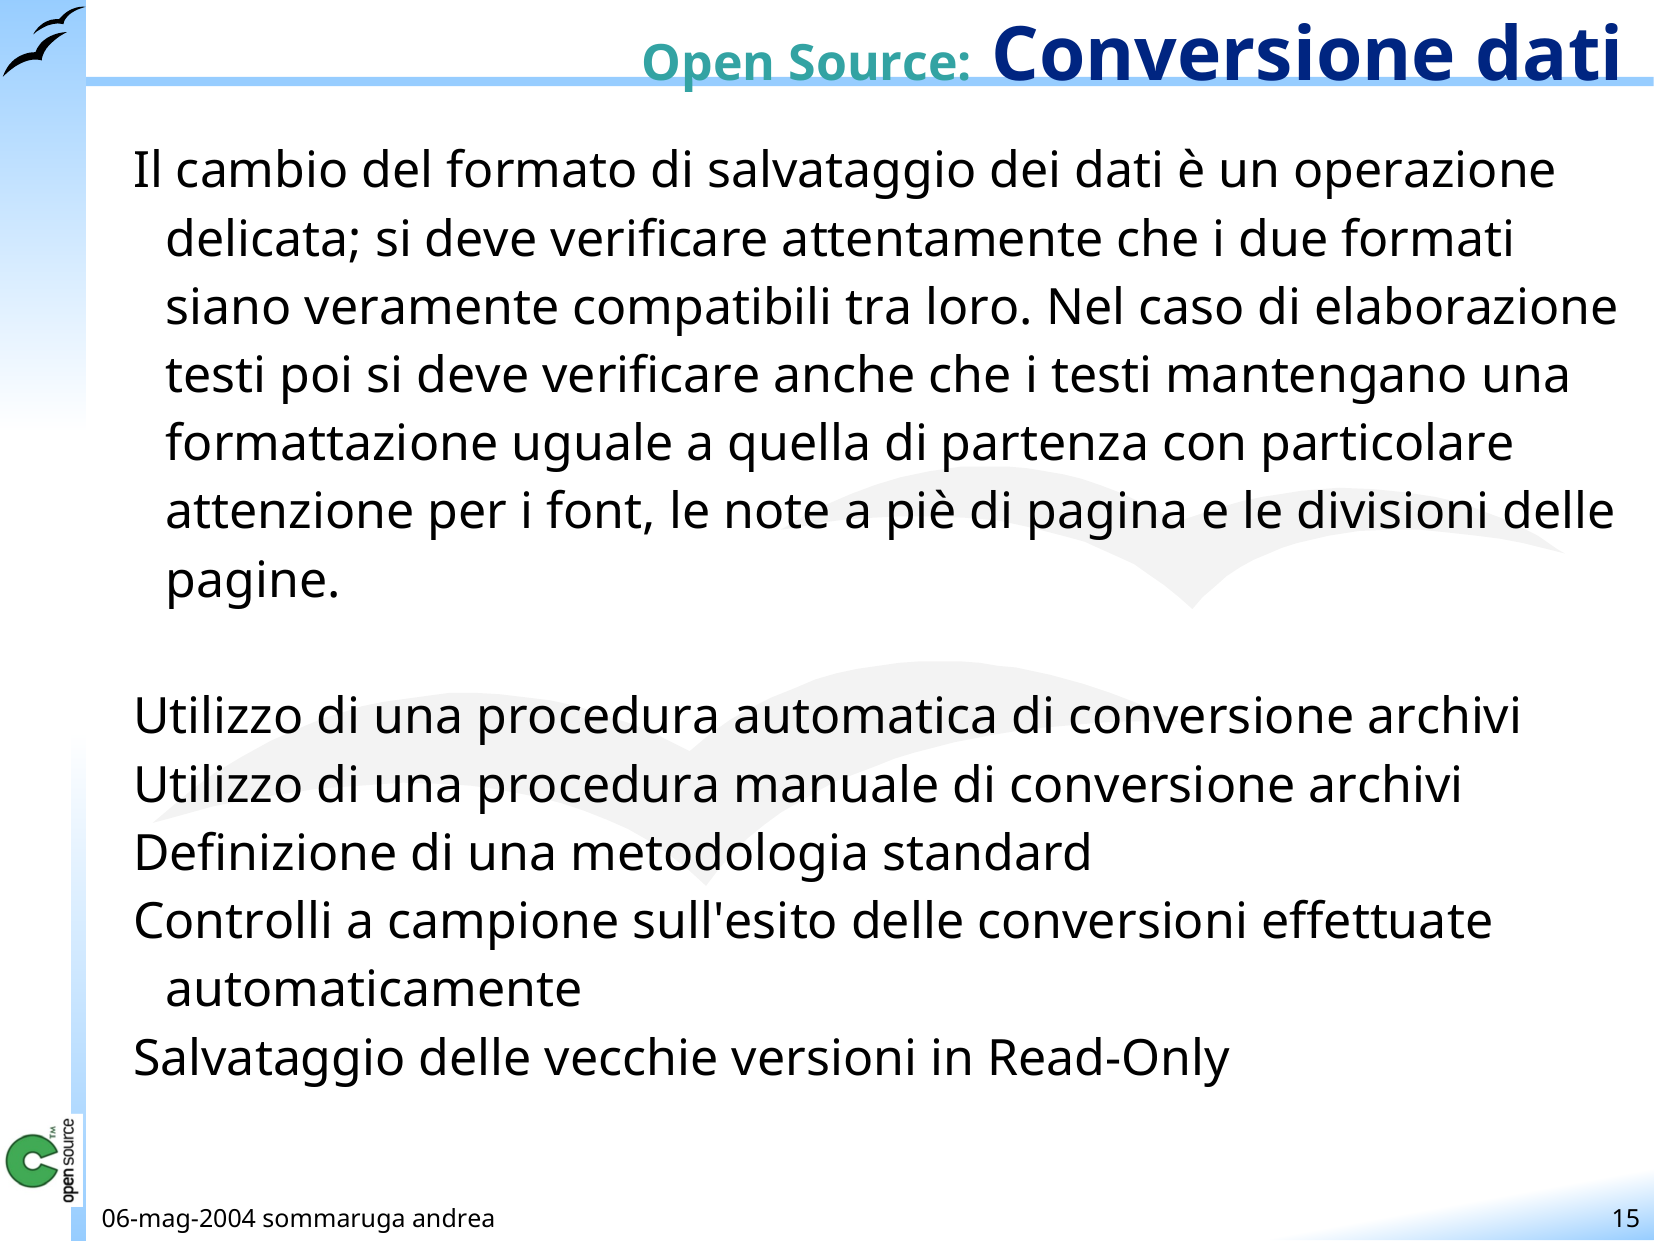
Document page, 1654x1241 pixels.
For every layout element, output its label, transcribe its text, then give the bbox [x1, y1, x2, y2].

title Open Source: Conversione dati [85, 0, 1654, 104]
picture [1, 1115, 83, 1207]
list Il cambio del formato di salvataggio dei dati è un operazione delicata; si deve verificare attentamente che i due formati siano veramente compatibili tra loro. Nel caso di elaborazione testi poi si deve verificare anche che i testi mantengano una formattazione uguale a quella di partenza con particolare attenzione per i font, le note a piè di pagina e le divisioni delle pagine. Utilizzo di una procedura automatica di conversione archivi Utilizzo di una procedura manuale di conversione archivi Definizione di una metodologia standard Controlli a campione sull'esito delle conversioni effettuate automaticamente Salvataggio delle vecchie versioni in Read-Only [85, 134, 1628, 1163]
